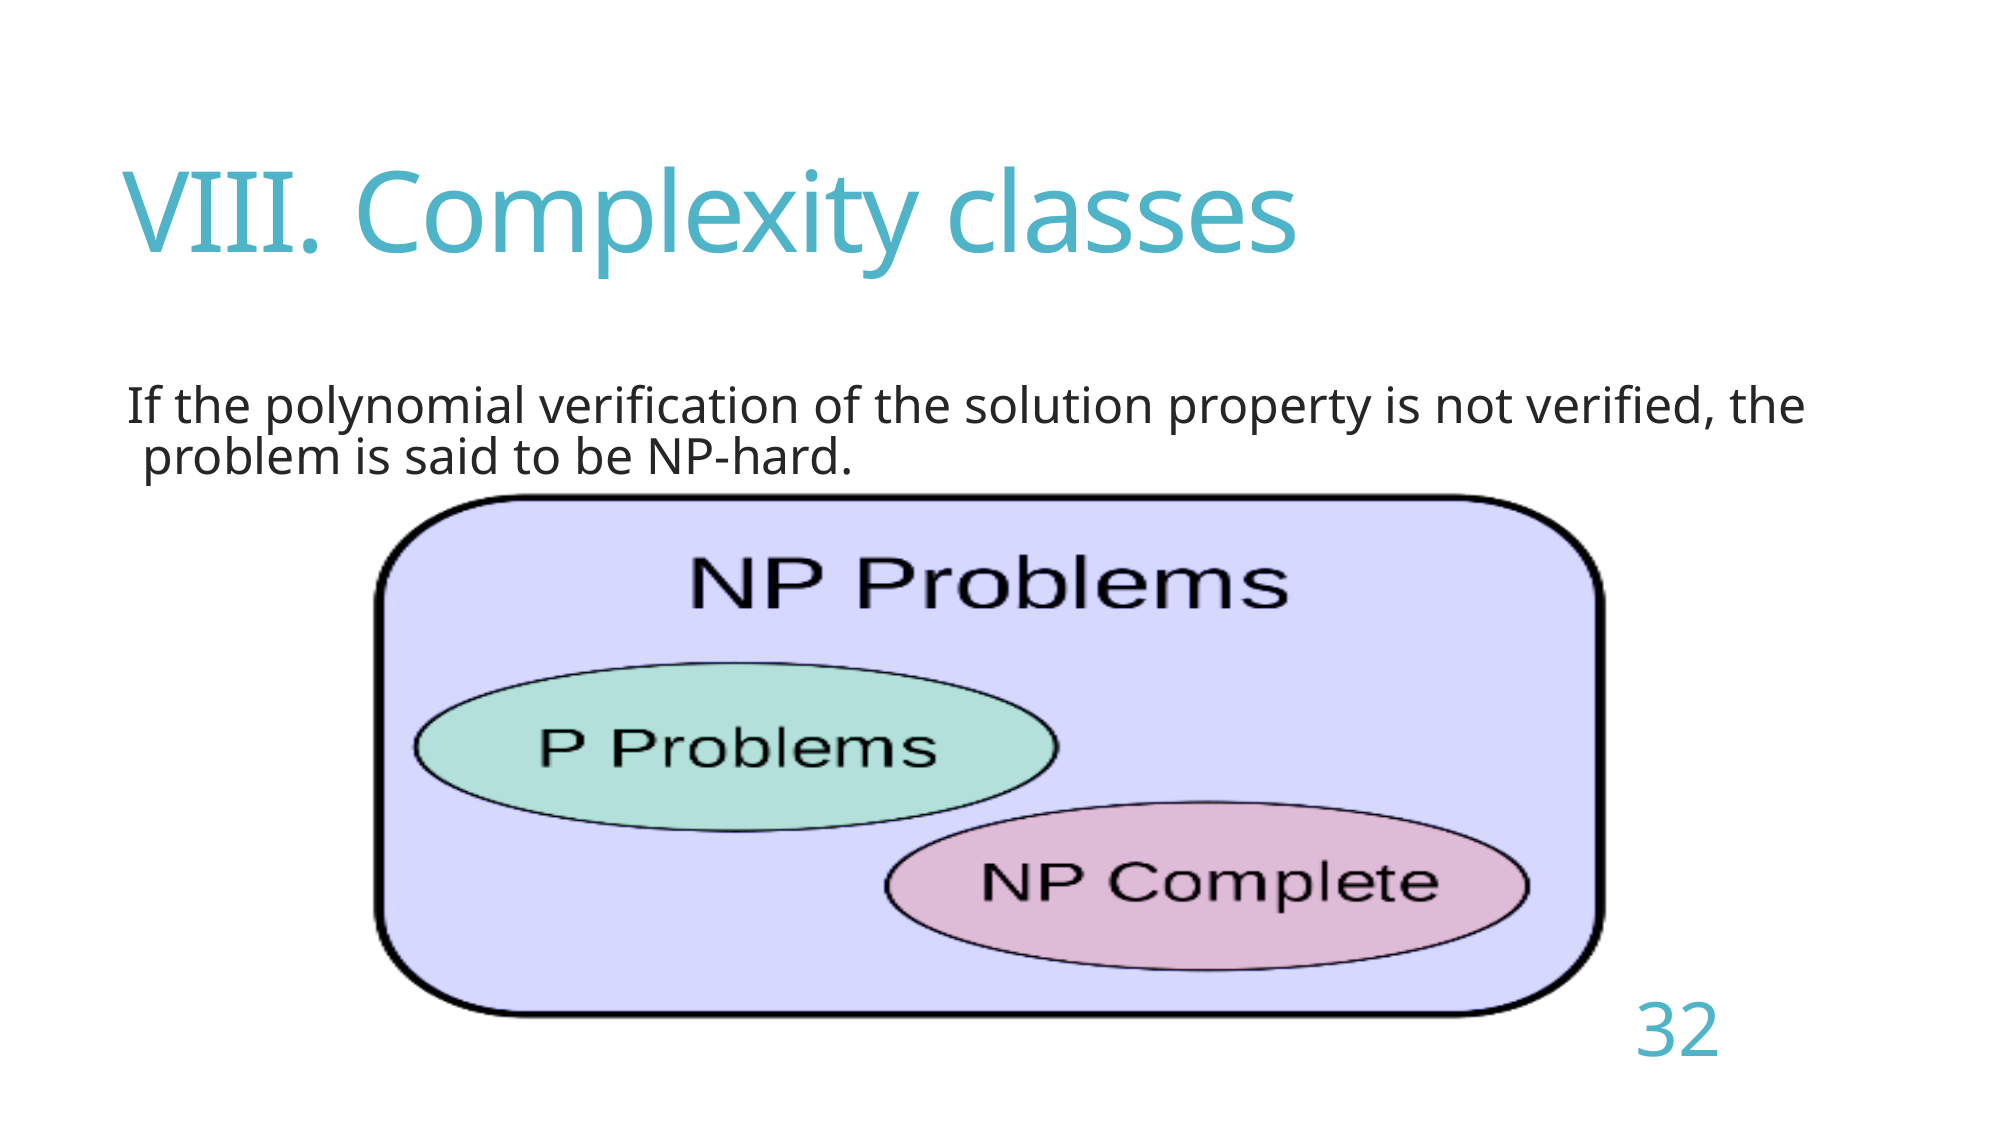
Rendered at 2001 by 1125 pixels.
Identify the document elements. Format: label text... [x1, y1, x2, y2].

text_box VIII. Complexity classes [107, 81, 1875, 354]
picture [323, 465, 1658, 1048]
text_box <number> [1620, 862, 1951, 1092]
text_box If the polynomial verification of the solution property is not verified, the problem is said to be NP-hard. [112, 375, 1877, 993]
